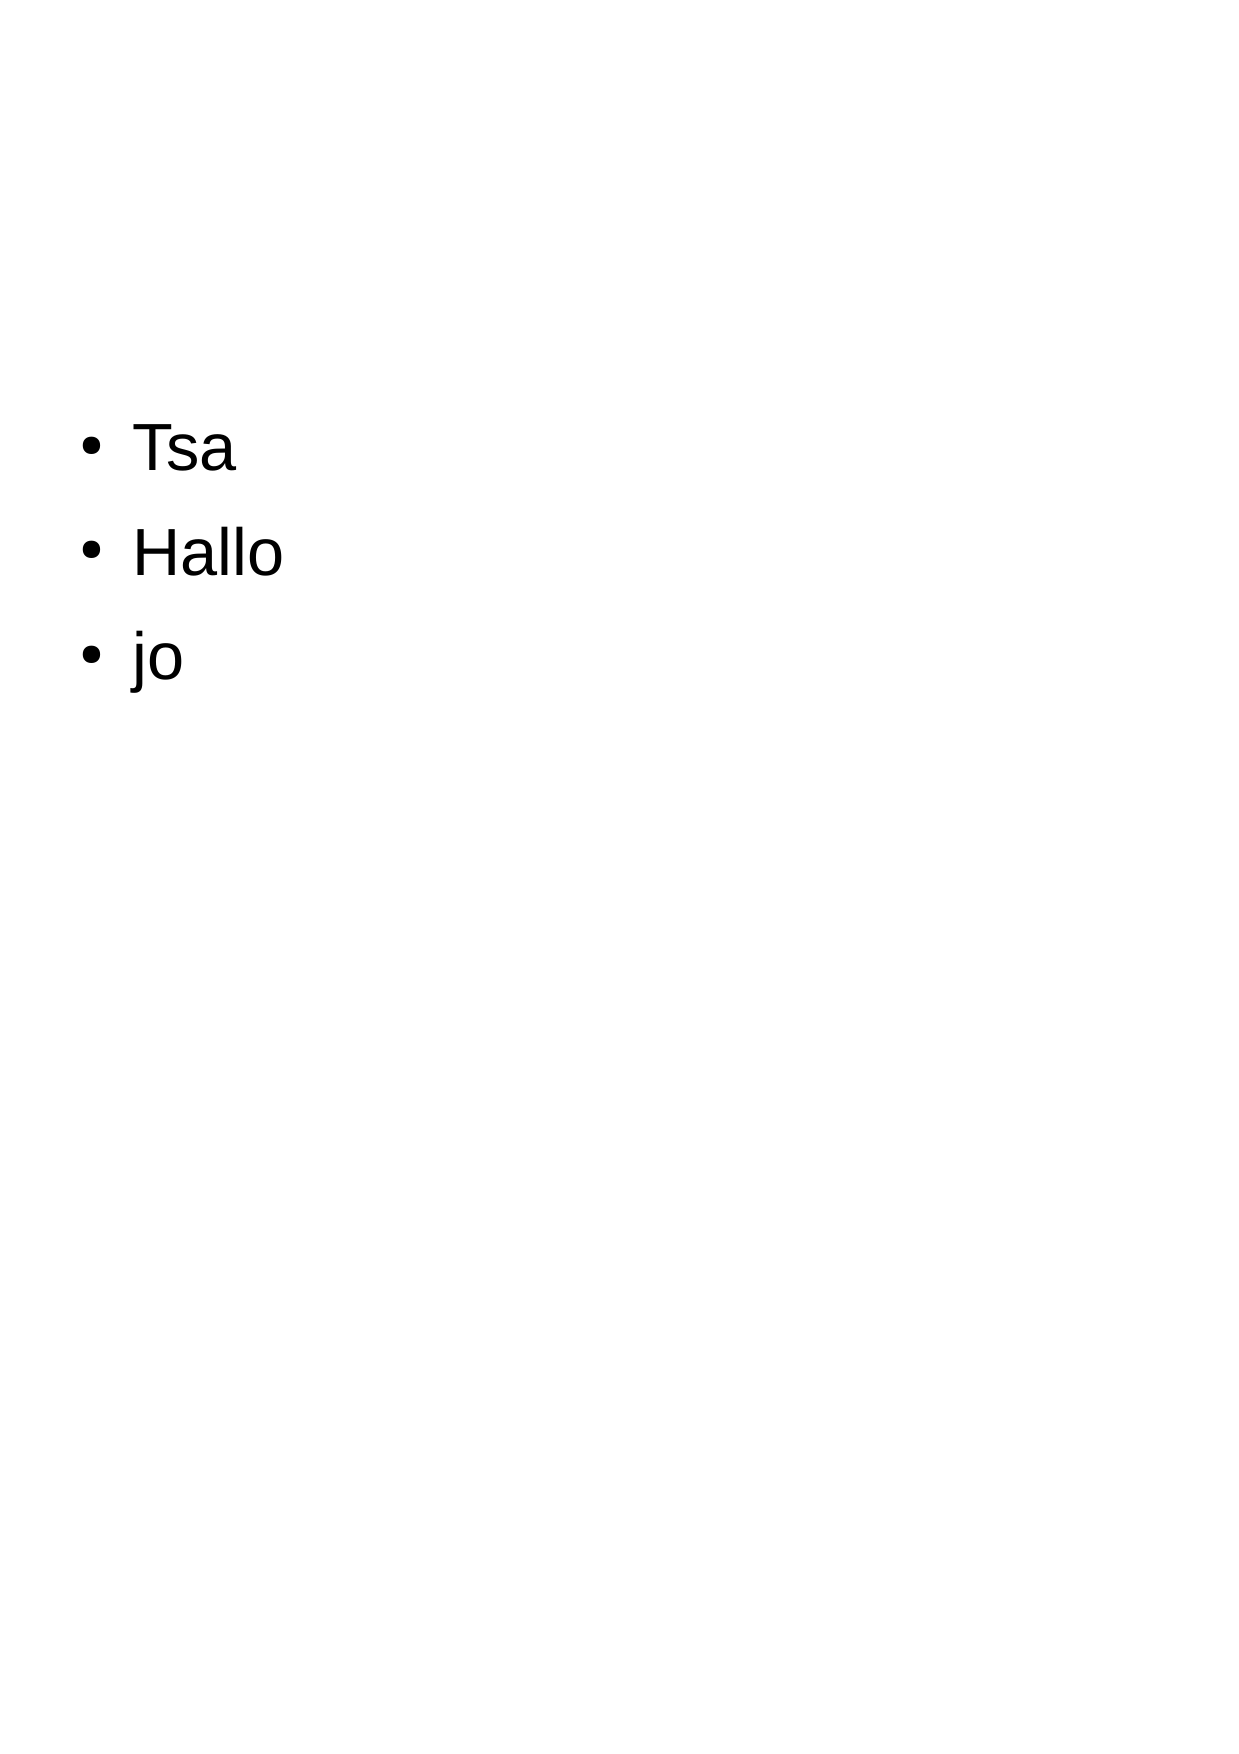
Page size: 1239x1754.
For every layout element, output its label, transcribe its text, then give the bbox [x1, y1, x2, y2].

list Tsa Hallo jo [61, 410, 1177, 1568]
